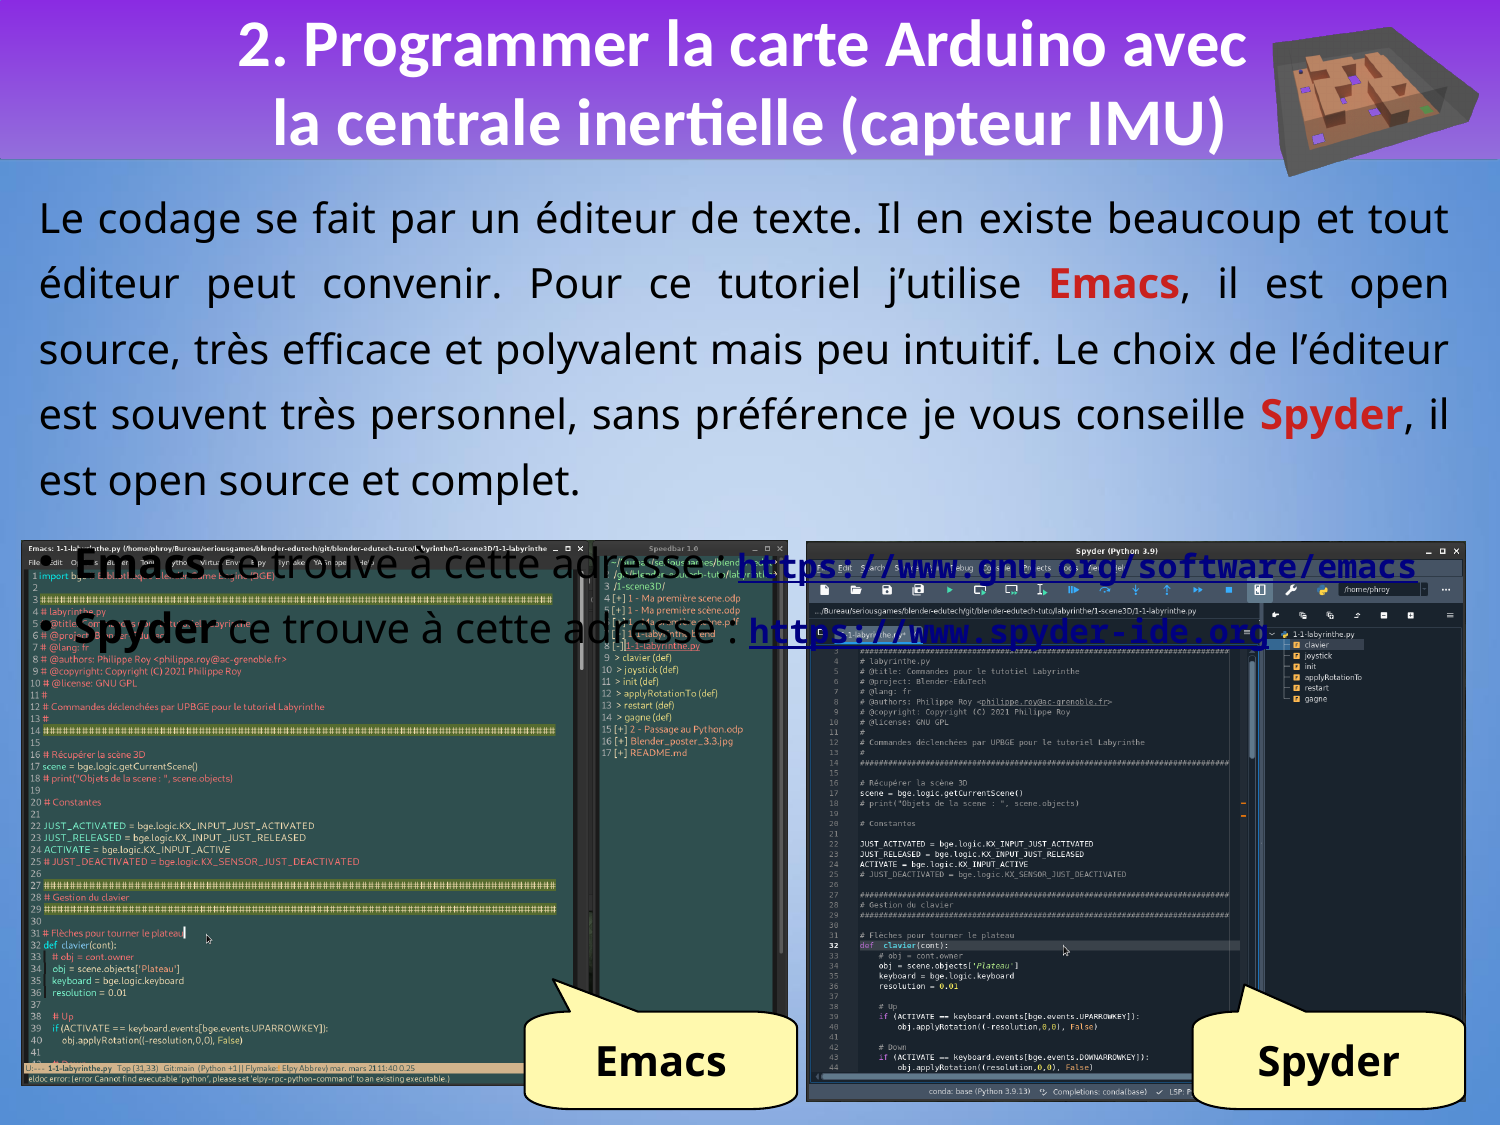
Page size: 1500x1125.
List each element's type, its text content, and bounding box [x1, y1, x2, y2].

text_box Emacs [524, 979, 798, 1110]
text_box Le codage se fait par un éditeur de texte. Il en existe beaucoup et tout éditeur peut convenir. Pour ce tutoriel j’utilise Emacs, il est open source, très efficace et polyvalent mais peu intuitif. Le choix de l’éditeur est souvent très personnel, sans préférence je vous conseille Spyder, il est open source et complet. Emacs ce trouve à cette adresse : https://www.gnu.org/software/emacs Spyder ce trouve à cette adresse : https://www.spyder-ide.org [23, 172, 1465, 494]
text_box 2. Programmer la carte Arduino avec la centrale inertielle (capteur IMU) [0, 0, 1500, 159]
text_box Spyder [1192, 984, 1466, 1110]
picture [0, 27, 1500, 1125]
